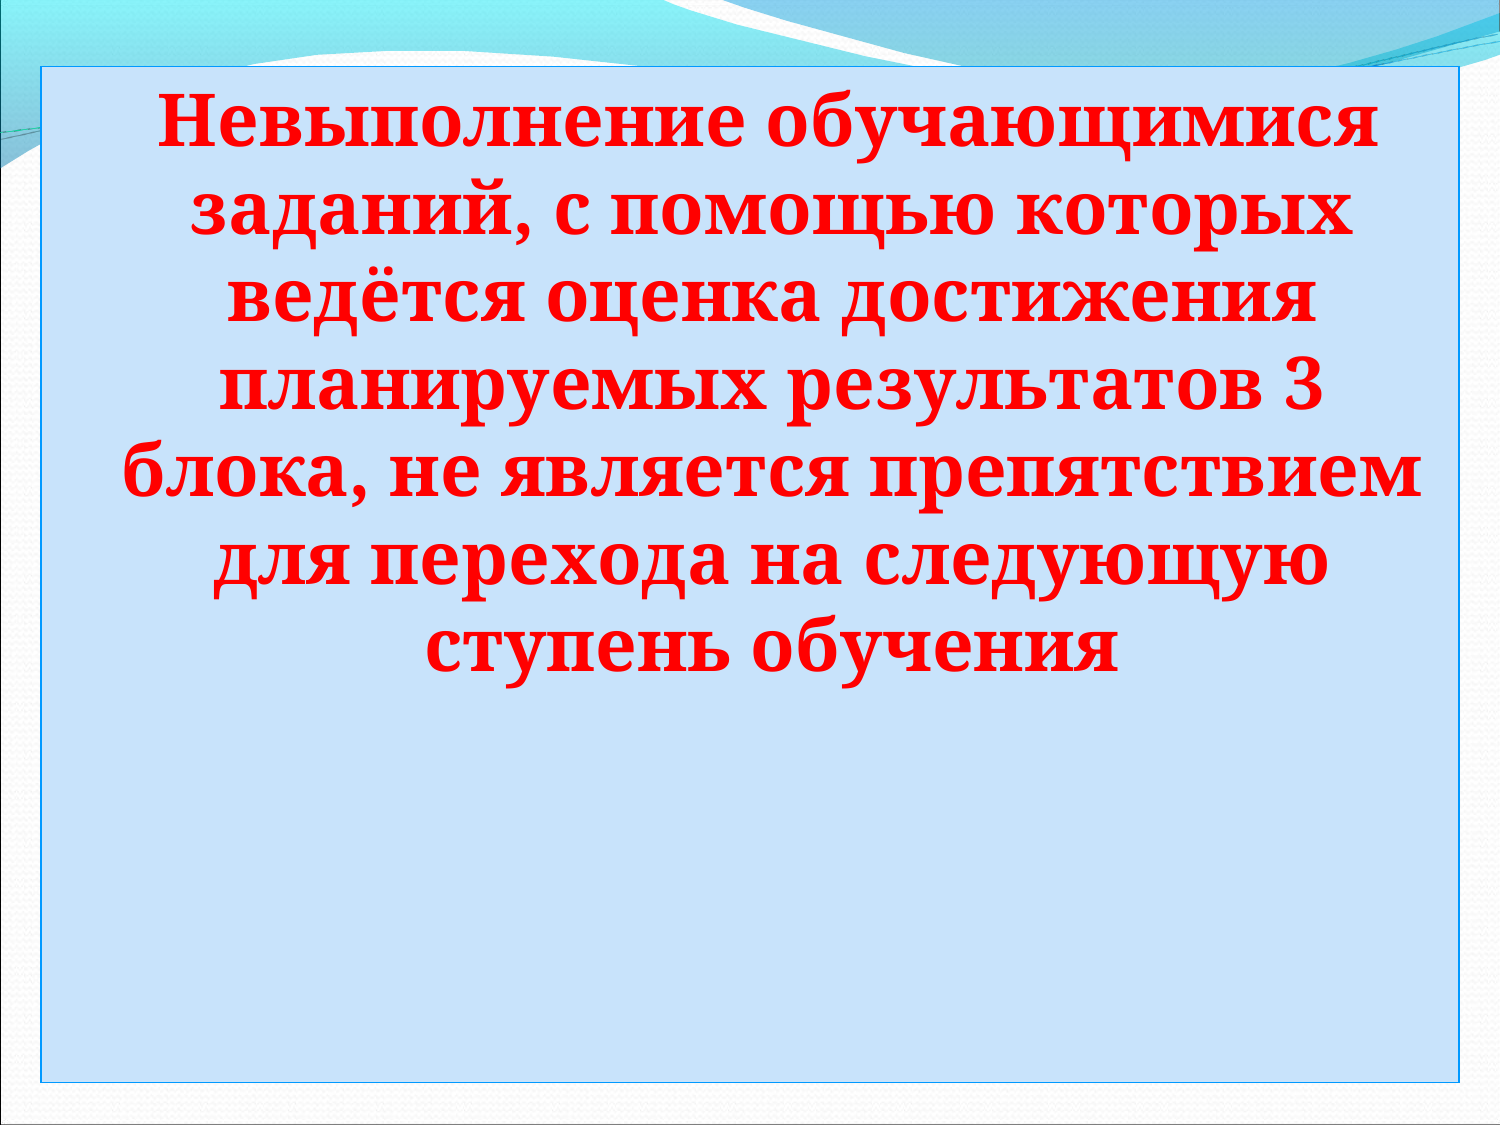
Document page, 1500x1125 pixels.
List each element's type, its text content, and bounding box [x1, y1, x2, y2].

picture [0, 0, 1500, 1125]
list Невыполнение обучающимися заданий, с помощью которых ведётся оценка достижения планируемых результатов 3 блока, не является препятствием для перехода на следующую ступень обучения [41, 66, 1459, 1083]
